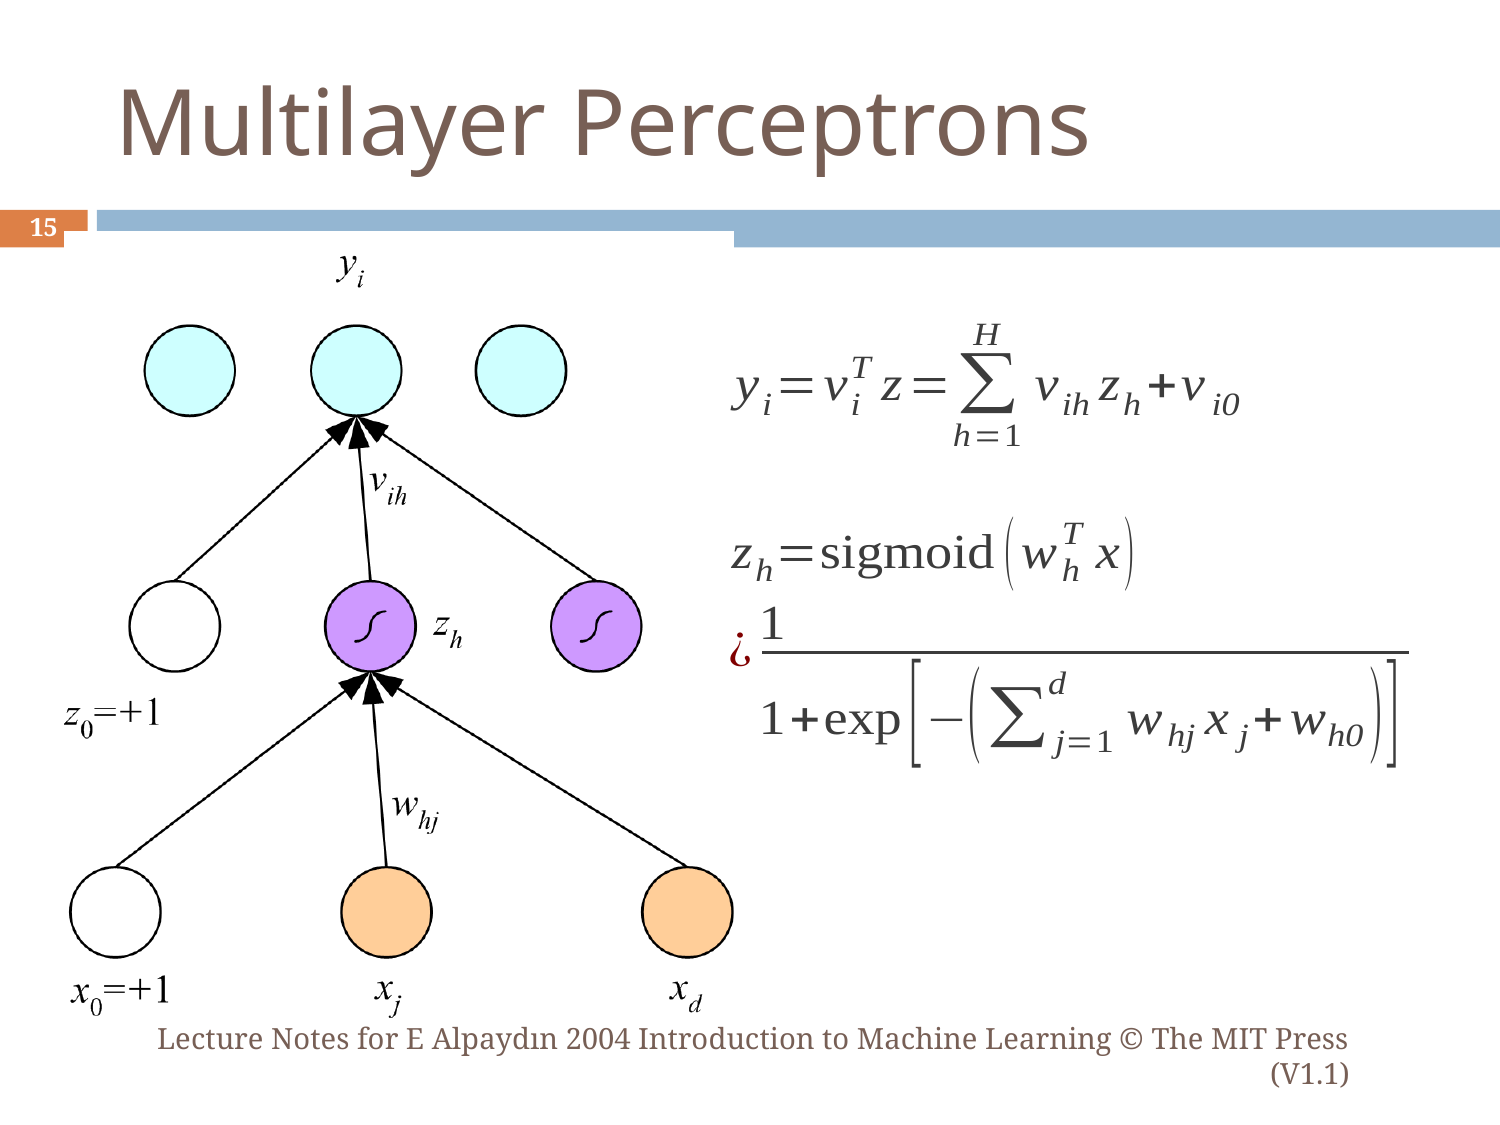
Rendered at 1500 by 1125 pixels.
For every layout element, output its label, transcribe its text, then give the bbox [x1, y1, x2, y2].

title Multilayer Perceptrons [100, 37, 1438, 201]
picture [64, 231, 734, 1024]
text_box [714, 314, 1436, 771]
text_box <number> [0, 208, 88, 249]
text_box Lecture Notes for E Alpaydın 2004 Introduction to Machine Learning © The MIT Press (V1.1) [99, 1025, 1365, 1085]
